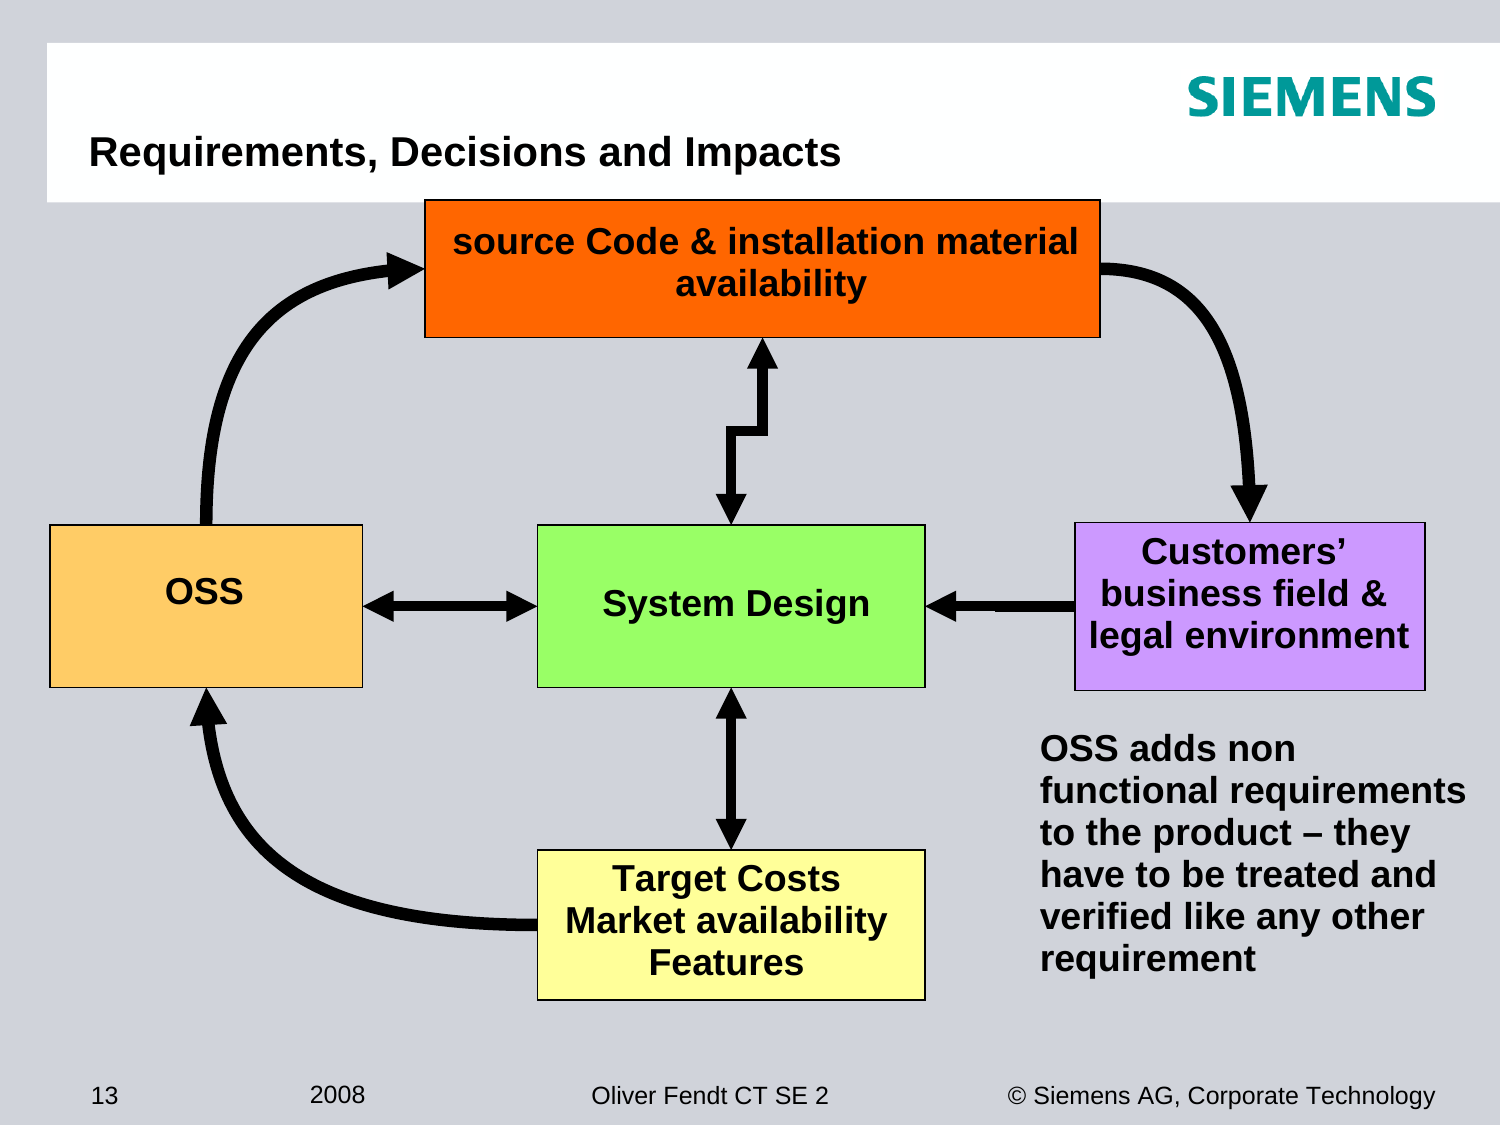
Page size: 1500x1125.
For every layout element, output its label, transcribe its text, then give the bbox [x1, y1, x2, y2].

text_box [537, 525, 925, 688]
text_box OSS adds non functional requirements to the product – they have to be treated and verified like any other requirement [1024, 719, 1488, 987]
text_box source Code & installation material availability [437, 212, 1106, 312]
title Requirements, Decisions and Impacts [88, 42, 1096, 176]
text_box Target Costs Market availability Features [550, 849, 903, 992]
text_box Customers’ business field & legal environment [1005, 522, 1493, 665]
text_box [1074, 665, 1425, 691]
picture [1181, 69, 1444, 123]
text_box [425, 200, 1101, 338]
text_box [49, 525, 363, 688]
text_box OSS [150, 562, 259, 620]
text_box System Design [587, 575, 897, 633]
text_box [537, 849, 925, 1000]
